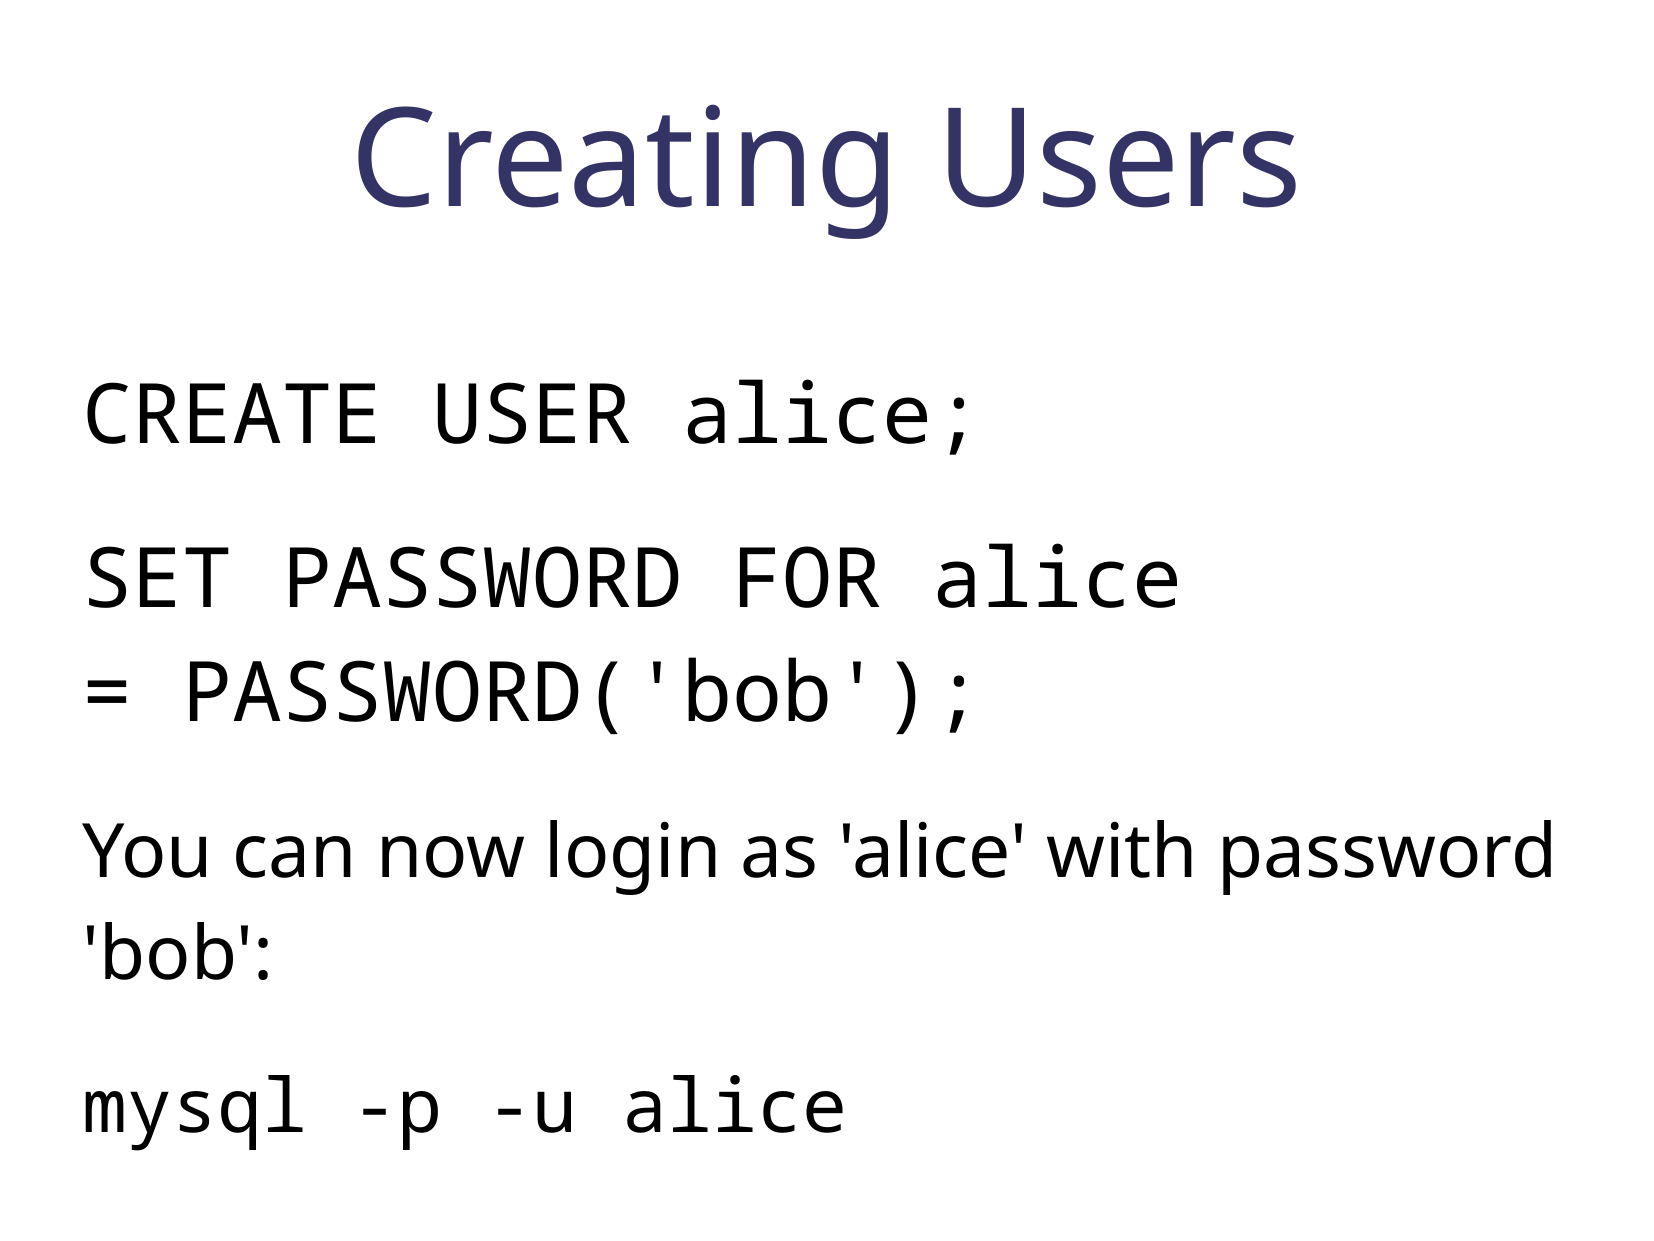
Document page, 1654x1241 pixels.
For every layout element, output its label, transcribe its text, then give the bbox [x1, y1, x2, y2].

title Creating Users [82, 56, 1571, 250]
subtitle CREATE USER alice; SET PASSWORD FOR alice = PASSWORD('bob'); You can now login as 'alice' with password 'bob': mysql -p -u alice [82, 354, 1654, 1241]
